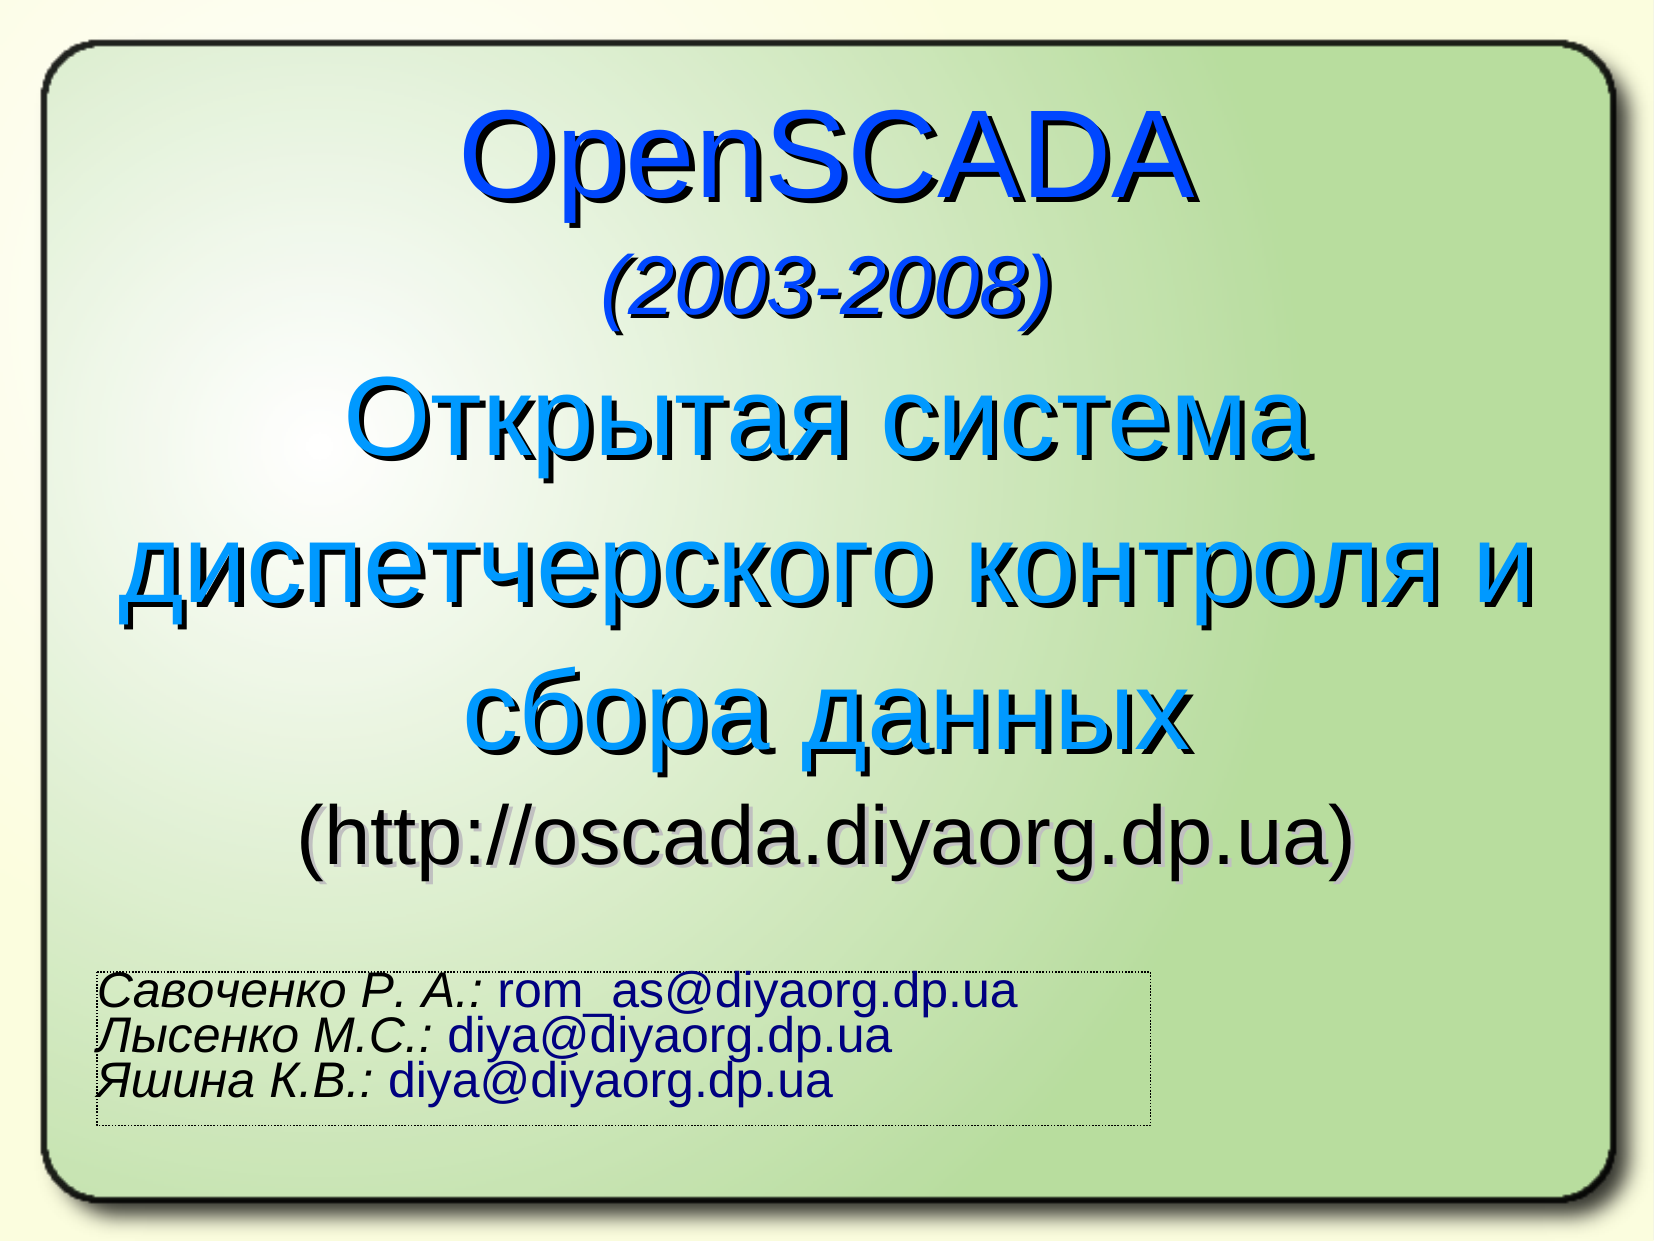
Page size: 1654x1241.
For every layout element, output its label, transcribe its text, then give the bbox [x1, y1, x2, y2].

title OpenSCADA (2003-2008) Открытая система диспетчерского контроля и сбора данных (http://oscada.diyaorg.dp.ua) [43, 72, 1611, 871]
picture [0, 0, 1654, 1241]
text_box Савоченко Р. А.: rom_as@diyaorg.dp.ua Лысенко М.С.: diya@diyaorg.dp.ua Яшина К.В.: diya@diyaorg.dp.ua [96, 972, 1151, 1126]
